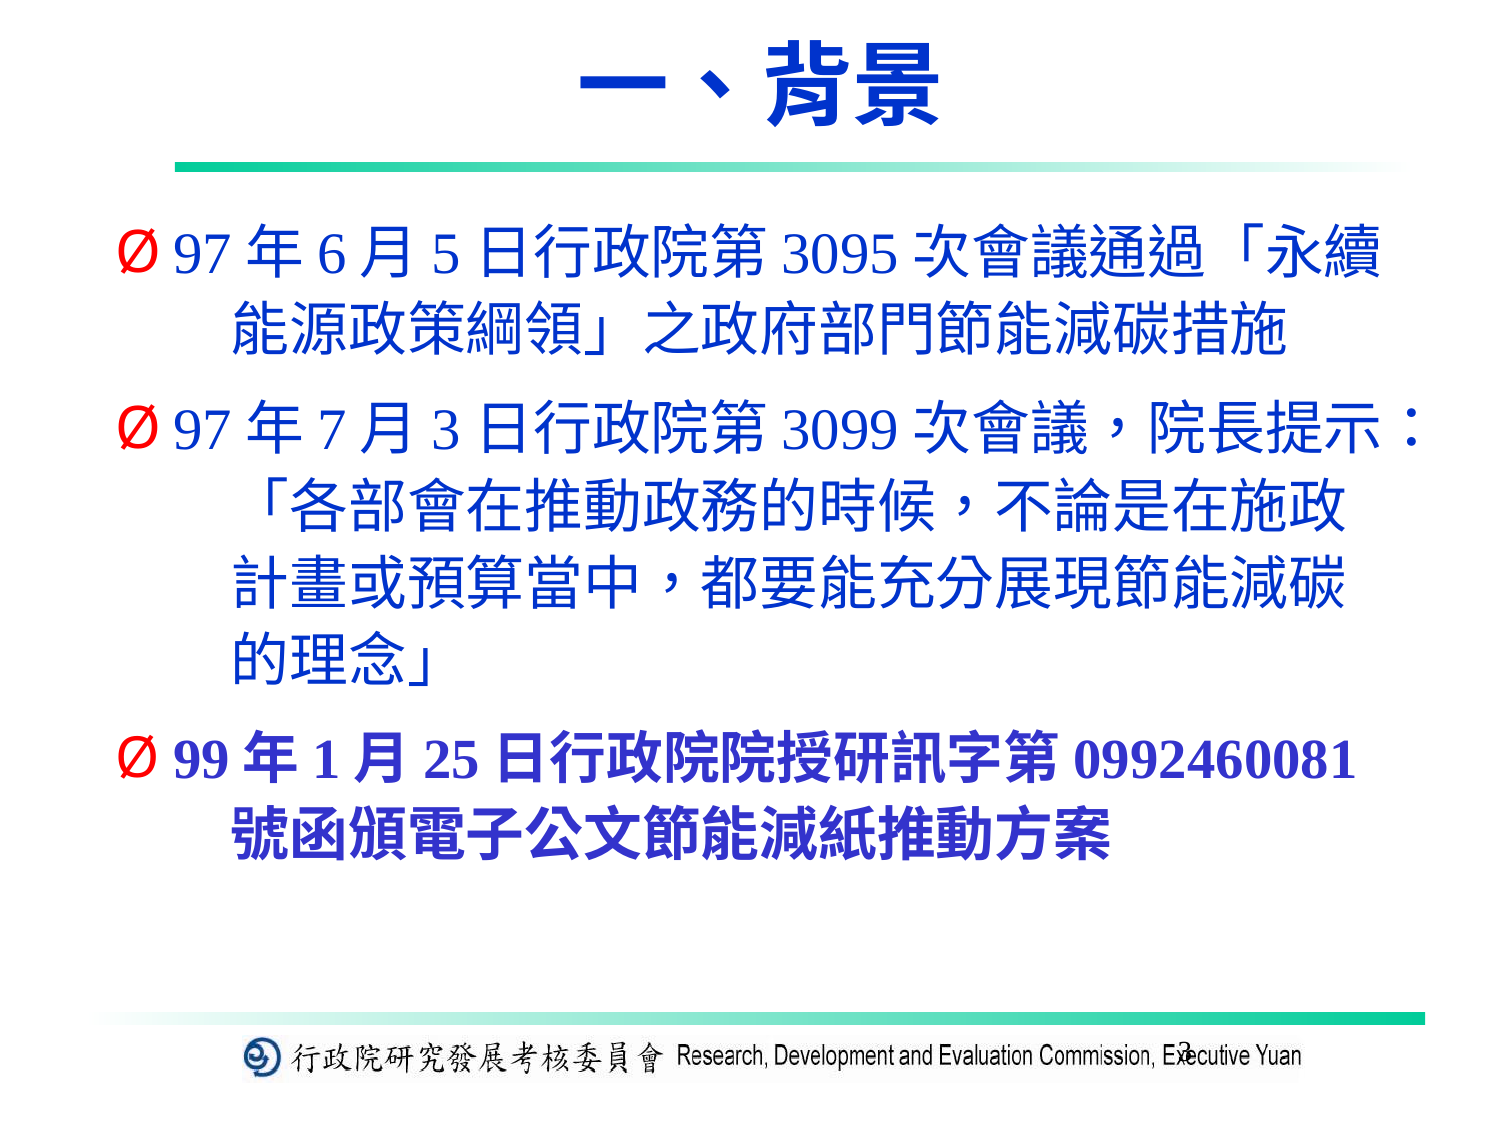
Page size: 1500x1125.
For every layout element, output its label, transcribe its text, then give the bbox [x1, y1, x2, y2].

text_box [1162, 1012, 1476, 1101]
list 97年6月5日行政院第3095次會議通過「永續能源政策綱領」之政府部門節能減碳措施 97年7月3日行政院第3099次會議，院長提示：「各部會在推動政務的時候，不論是在施政計畫或預算當中，都要能充分展現節能減碳的理念」 99年1月25日行政院院授研訊字第0992460081 號函頒電子公文節能減紙推動方案 [100, 200, 1400, 988]
title 一、背景 [123, 7, 1399, 158]
